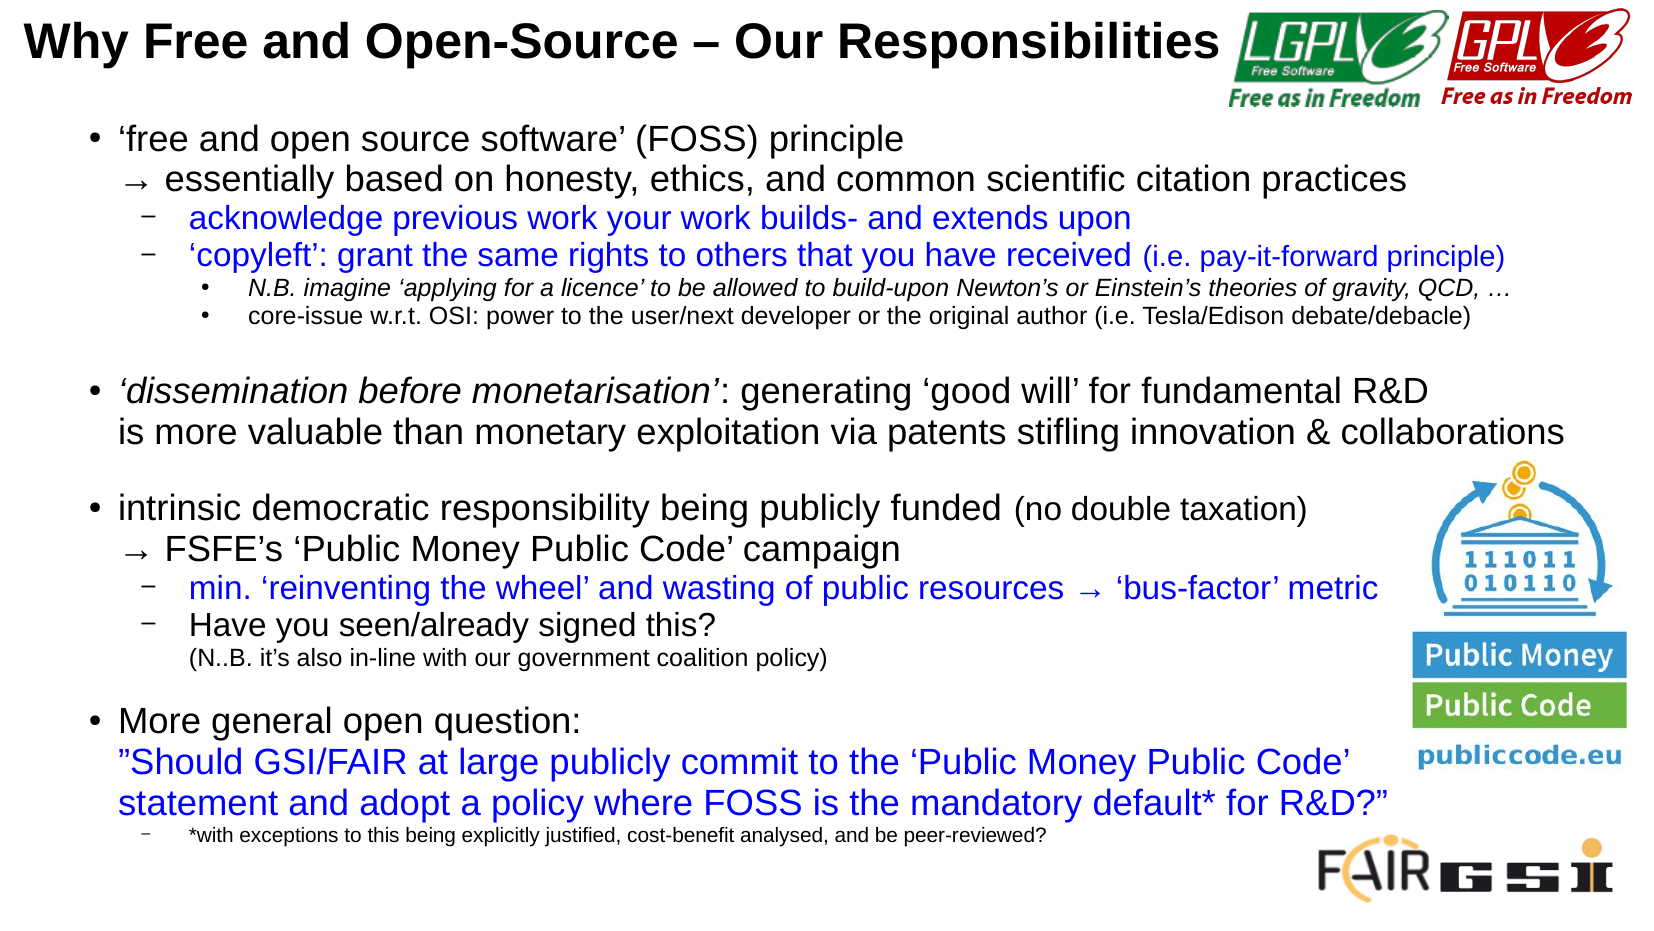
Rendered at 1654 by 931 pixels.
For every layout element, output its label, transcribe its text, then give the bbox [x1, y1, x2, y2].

picture [1616, 460, 1627, 770]
list ‘free and open source software’ (FOSS) principle → essentially based on honesty, ethics, and common scientific citation practices acknowledge previous work your work builds- and extends upon ‘copyleft’: grant the same rights to others that you have received (i.e. pay-it-forward principle) N.B. imagine ‘applying for a licence’ to be allowed to build-upon Newton’s or Einstein’s theories of gravity, QCD, … core-issue w.r.t. OSI: power to the user/next developer or the original author (i.e. Tesla/Edison debate/debacle) ‘dissemination before monetarisation’: generating ‘good will’ for fundamental R&D is more valuable than monetary exploitation via patents stifling innovation & collaborations intrinsic democratic responsibility being publicly funded (no double taxation) → FSFE’s ‘Public Money Public Code’ campaign min. ‘reinventing the wheel’ and wasting of public resources → ‘bus-factor’ metric Have you seen/already signed this? (N..B. it’s also in-line with our government coalition policy) More general open question: ”Should GSI/FAIR at large publicly commit to the ‘Public Money Public Code’ statement and adopt a policy where FOSS is the mandatory default* for R&D?” *with exceptions to this being explicitly justified, cost-benefit analysed, and be peer-reviewed? [82, 118, 1616, 870]
picture [1229, 8, 1632, 107]
title Why Free and Open-Source – Our Responsibilities [23, 5, 1638, 77]
picture [1318, 870, 1430, 904]
picture [1439, 870, 1615, 895]
